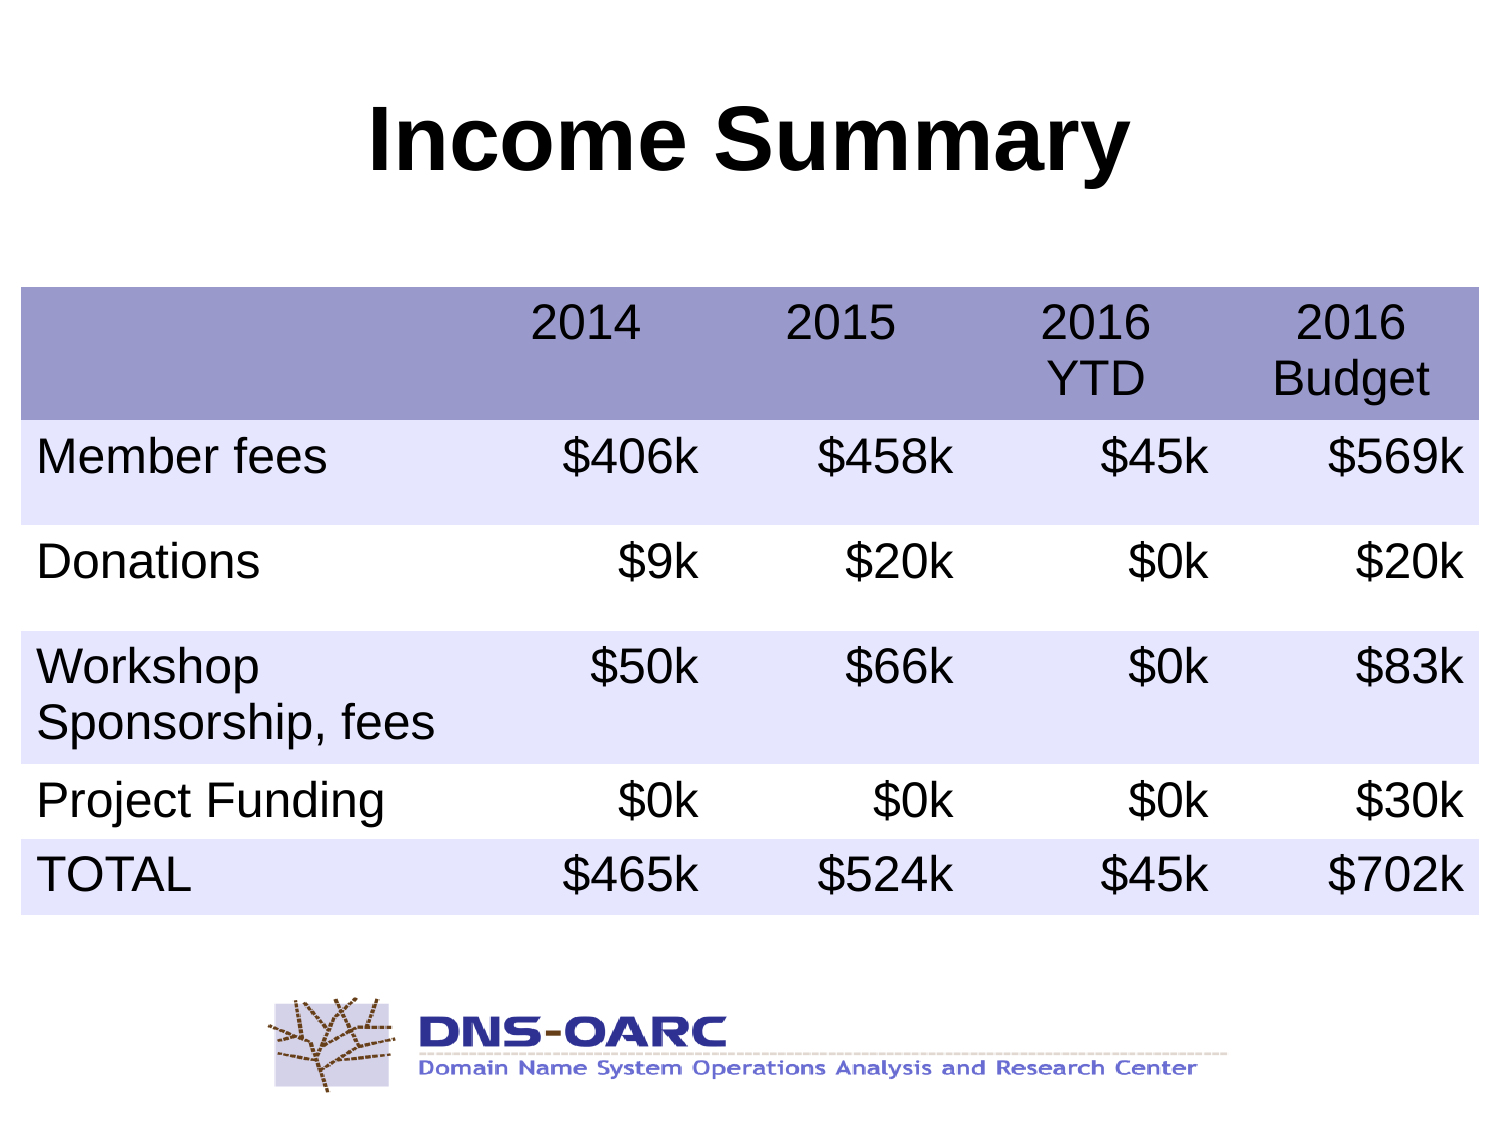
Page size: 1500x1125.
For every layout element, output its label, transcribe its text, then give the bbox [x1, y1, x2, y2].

table_cell $406k [458, 420, 713, 525]
table_cell $83k [1224, 631, 1479, 764]
table_cell $66k [713, 631, 968, 764]
table_cell $9k [458, 525, 713, 631]
table_cell $0k [968, 631, 1224, 764]
table_cell Donations [21, 525, 458, 631]
table_cell $20k [1224, 525, 1479, 631]
table_cell $45k [968, 839, 1224, 915]
table_cell $50k [458, 631, 713, 764]
table_cell $0k [458, 764, 713, 839]
table_cell $569k [1224, 420, 1479, 525]
table_header 2016 Budget [1224, 287, 1479, 420]
table_cell $458k [713, 420, 968, 525]
table_cell $45k [968, 420, 1224, 525]
table_cell $702k [1224, 839, 1479, 915]
table_header 2015 [713, 287, 968, 420]
table_cell $0k [713, 764, 968, 839]
table_cell $20k [713, 525, 968, 631]
picture [214, 991, 1259, 1099]
table_cell $0k [968, 525, 1224, 631]
title Income Summary [75, 52, 1425, 226]
table_cell $524k [713, 839, 968, 915]
table_cell $465k [458, 839, 713, 915]
table_cell $0k [968, 764, 1224, 839]
table_cell TOTAL [21, 839, 458, 915]
table_header 2016 YTD [968, 287, 1224, 420]
table_cell $30k [1224, 764, 1479, 839]
table_header 2014 [458, 287, 713, 420]
table_cell Workshop Sponsorship, fees [21, 631, 458, 764]
table_header [21, 287, 458, 420]
table_cell Member fees [21, 420, 458, 525]
table_cell Project Funding [21, 764, 458, 839]
